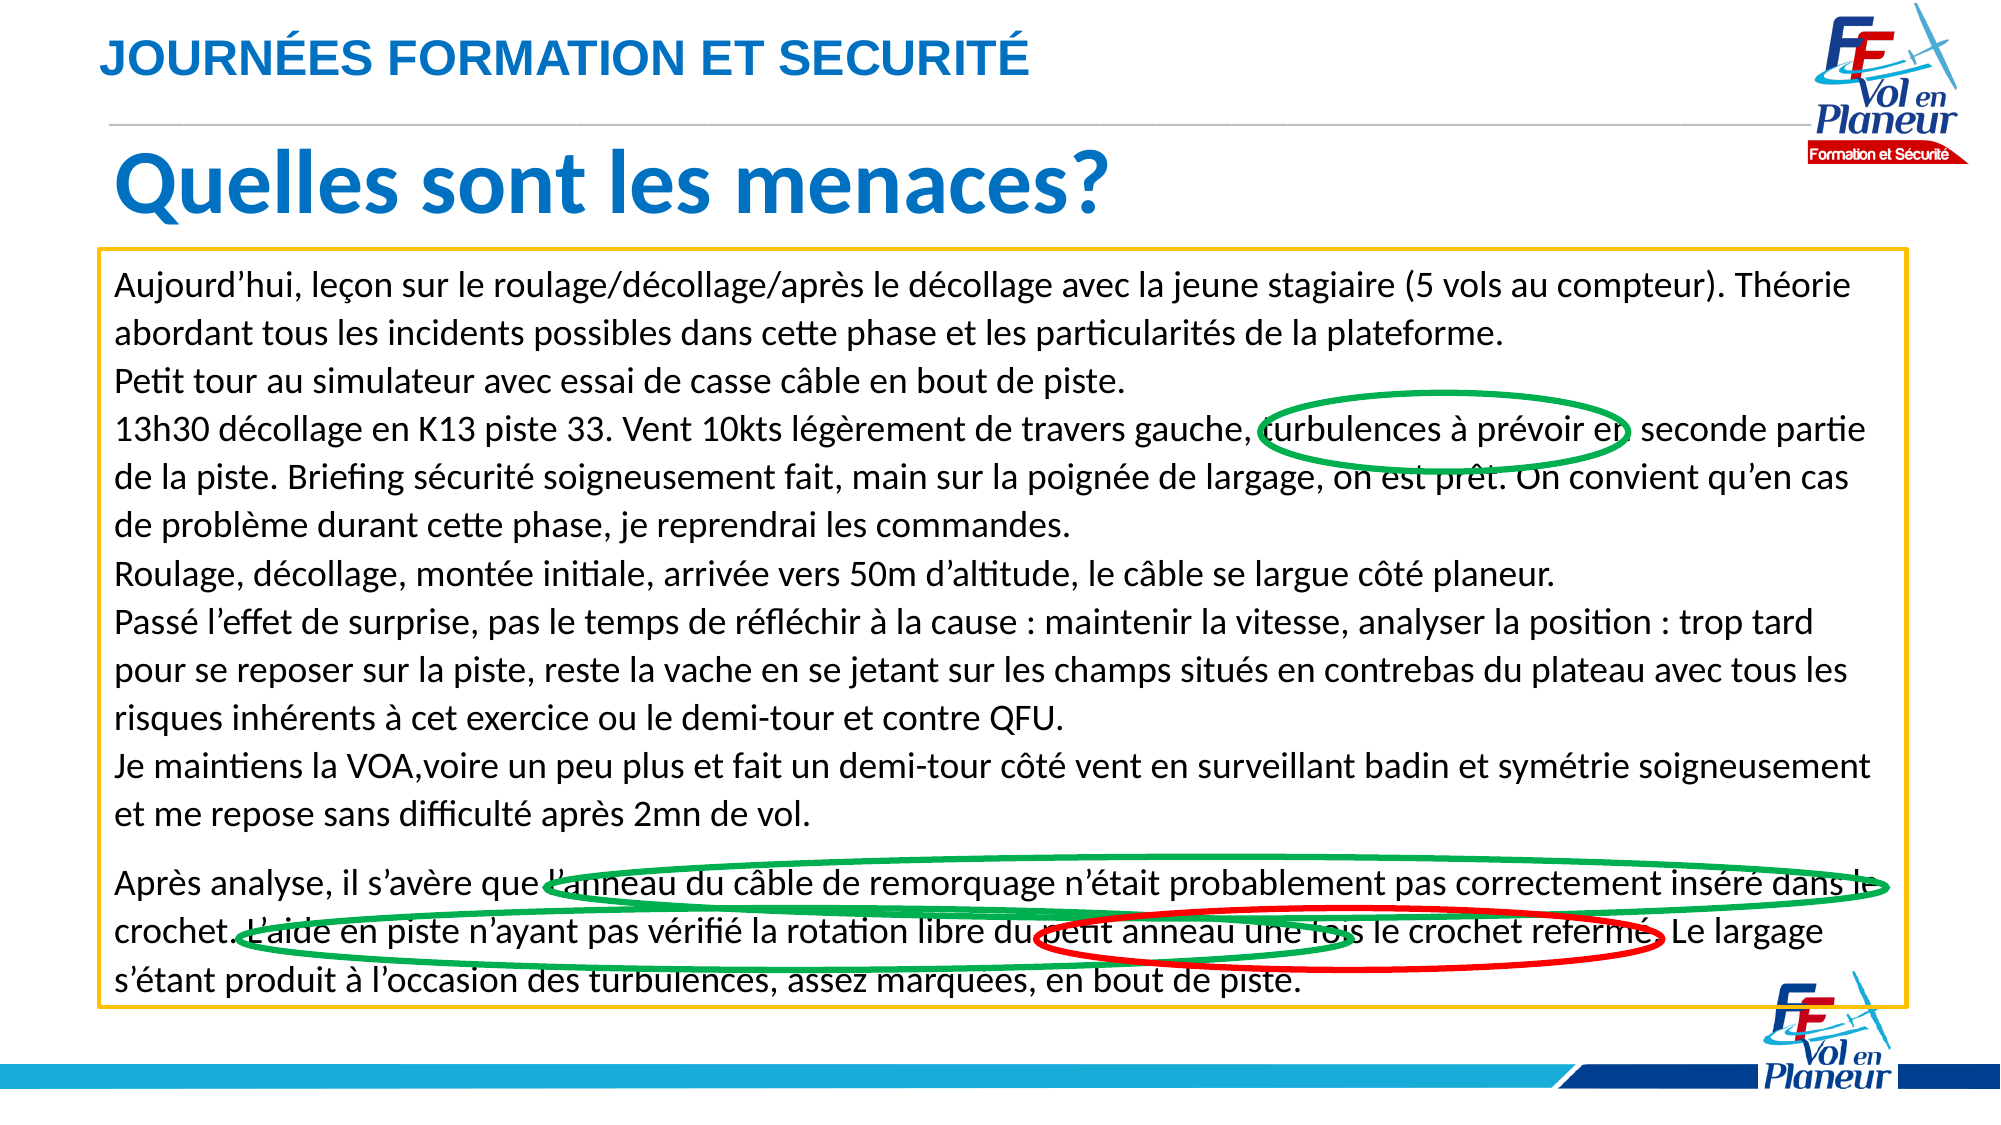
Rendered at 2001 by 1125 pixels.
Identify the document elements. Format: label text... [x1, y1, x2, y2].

picture [0, 959, 2000, 1125]
picture [1759, 2, 2000, 165]
text_box Aujourd’hui, leçon sur le roulage/décollage/après le décollage avec la jeune stagiaire (5 vols au compteur). Théorie abordant tous les incidents possibles dans cette phase et les particularités de la plateforme. Petit tour au simulateur avec essai de casse câble en bout de piste. 13h30 décollage en K13 piste 33. Vent 10kts légèrement de travers gauche, turbulences à prévoir en seconde partie de la piste. Briefing sécurité soigneusement fait, main sur la poignée de largage, on est prêt. On convient qu’en cas de problème durant cette phase, je reprendrai les commandes. Roulage, décollage, montée initiale, arrivée vers 50m d’altitude, le câble se largue côté planeur. Passé l’effet de surprise, pas le temps de réfléchir à la cause : maintenir la vitesse, analyser la position : trop tard pour se reposer sur la piste, reste la vache en se jetant sur les champs situés en contrebas du plateau avec tous les risques inhérents à cet exercice ou le demi-tour et contre QFU. Je maintiens la VOA,voire un peu plus et fait un demi-tour côté vent en surveillant badin et symétrie soigneusement et me repose sans difficulté après 2mn de vol. Après analyse, il s’avère que l’anneau du câble de remorquage n’était probablement pas correctement inséré dans le crochet. L’aide en piste n’ayant pas vérifié la rotation libre du petit anneau une fois le crochet refermé. Le largage s’étant produit à l’occasion des turbulences, assez marquées, en bout de piste. [99, 249, 1907, 1007]
text_box Quelles sont les menaces? [99, 114, 1304, 240]
list JOURNÉES FORMATION ET SECURITÉ [70, 24, 1547, 93]
